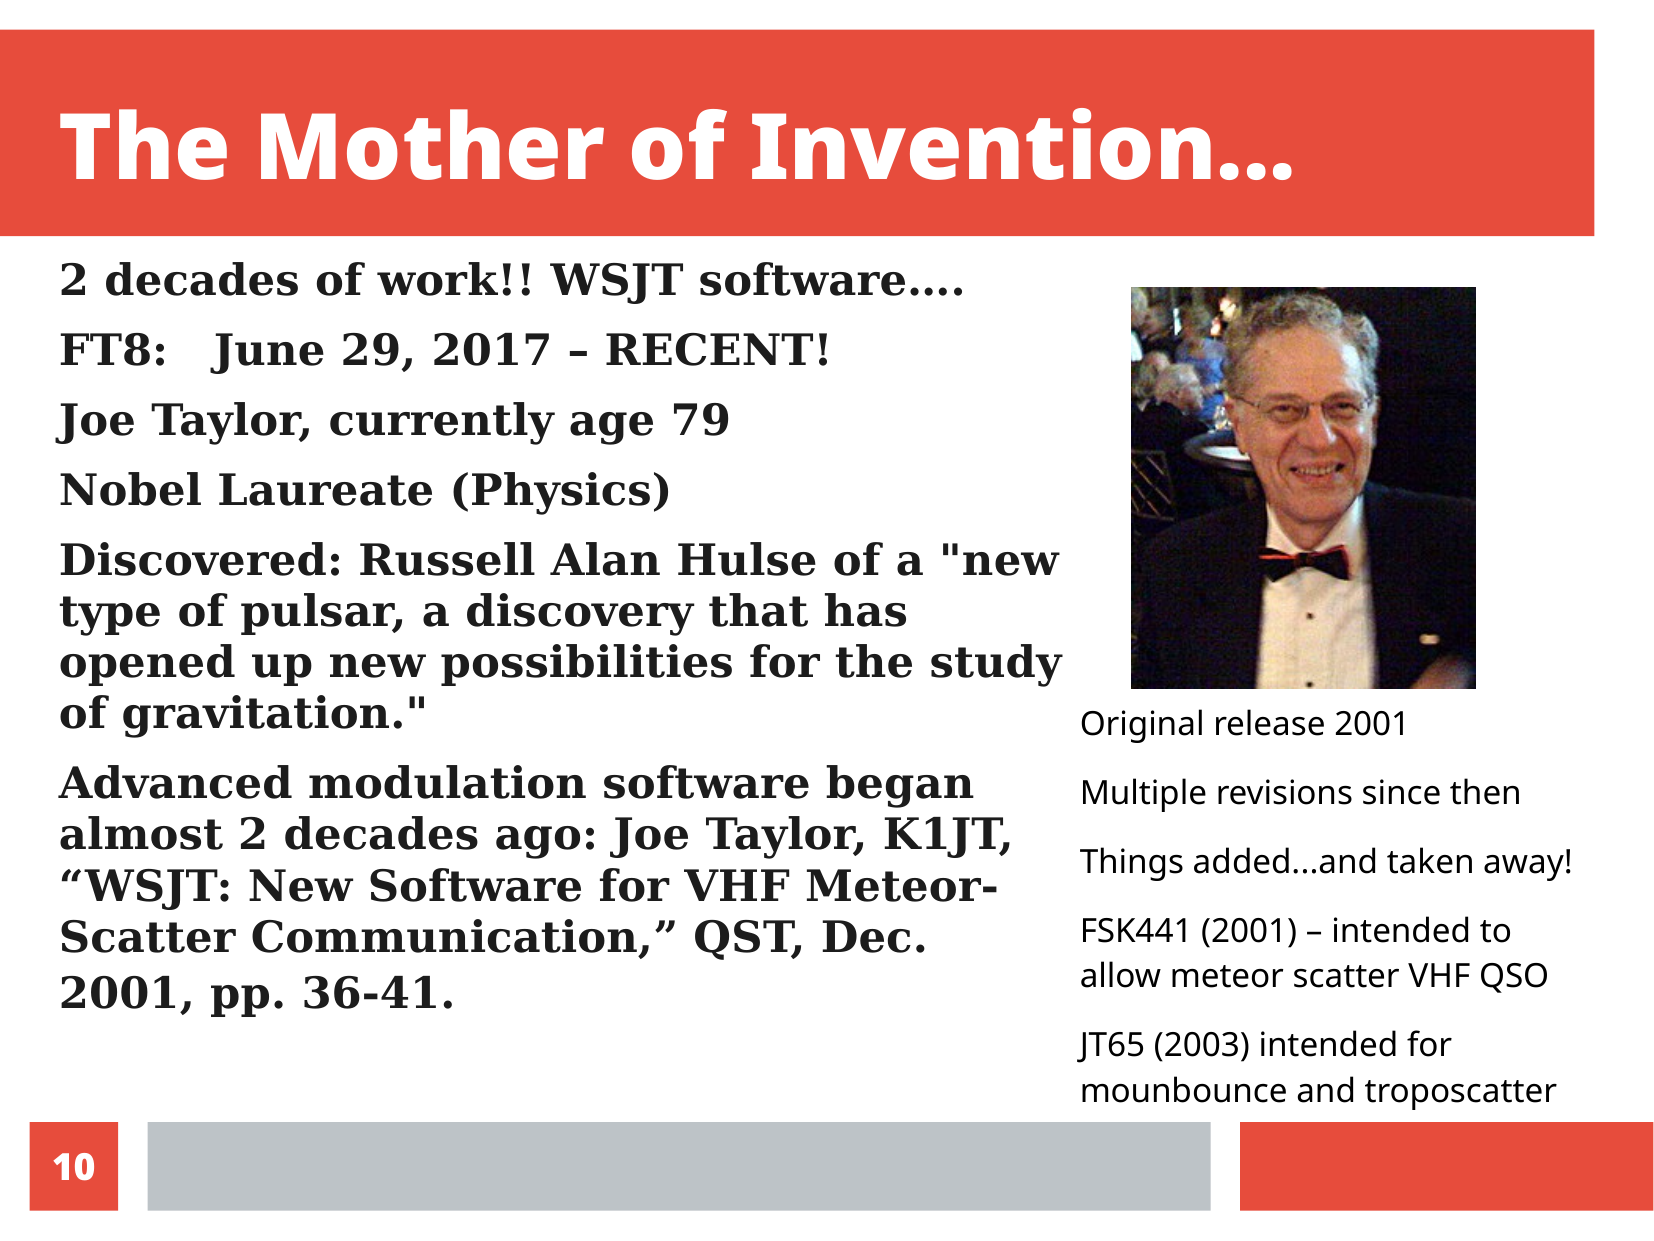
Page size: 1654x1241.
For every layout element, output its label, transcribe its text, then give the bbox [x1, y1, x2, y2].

list 2 decades of work!! WSJT software…. FT8: June 29, 2017 – RECENT! Joe Taylor, currently age 79 Nobel Laureate (Physics) Discovered: Russell Alan Hulse of a "new type of pulsar, a discovery that has opened up new possibilities for the study of gravitation." Advanced modulation software began almost 2 decades ago: Joe Taylor, K1JT, “WSJT: New Software for VHF Meteor-Scatter Communication,” QST, Dec. 2001, pp. 36-41. [59, 255, 1081, 1023]
text_box Original release 2001 Multiple revisions since then Things added...and taken away! FSK441 (2001) – intended to allow meteor scatter VHF QSO JT65 (2003) intended for mounbounce and troposcatter [1065, 692, 1608, 1096]
title The Mother of Invention... [59, 59, 1595, 207]
picture [1131, 287, 1476, 689]
